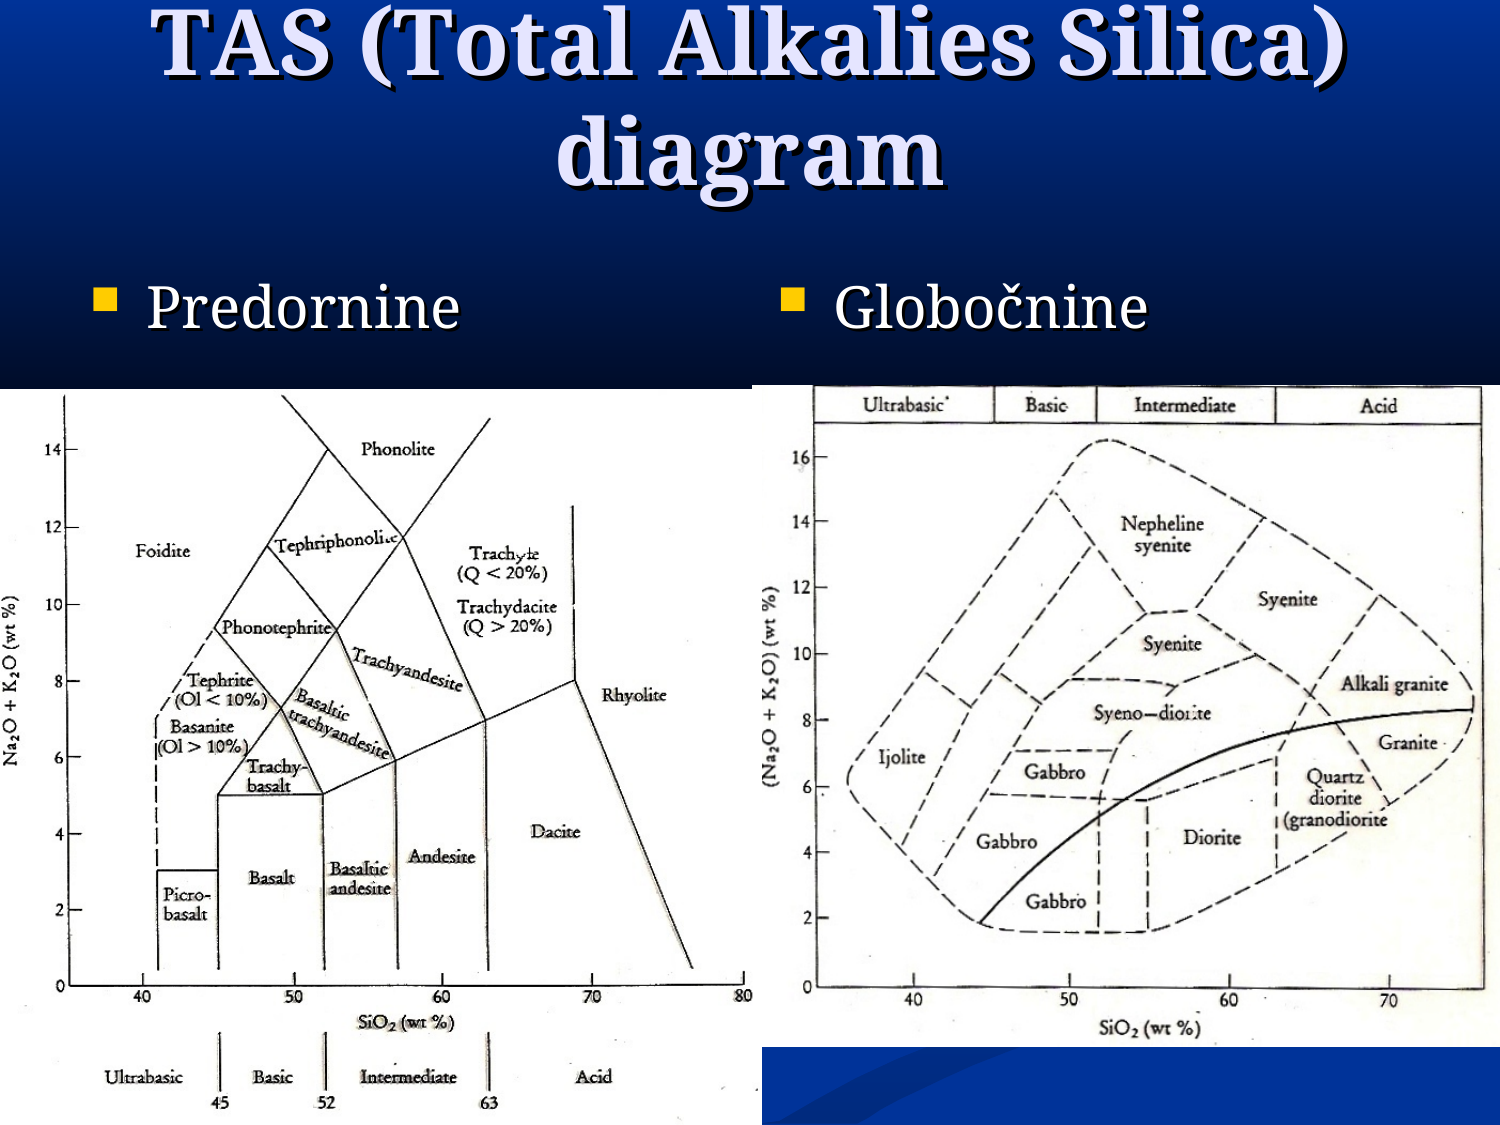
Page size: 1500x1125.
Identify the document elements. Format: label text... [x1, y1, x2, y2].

title TAS (Total Alkalies Silica) diagram [0, 0, 1500, 188]
picture [0, 385, 1500, 1125]
list Predornine [75, 262, 738, 389]
list Globočnine [762, 262, 1426, 385]
